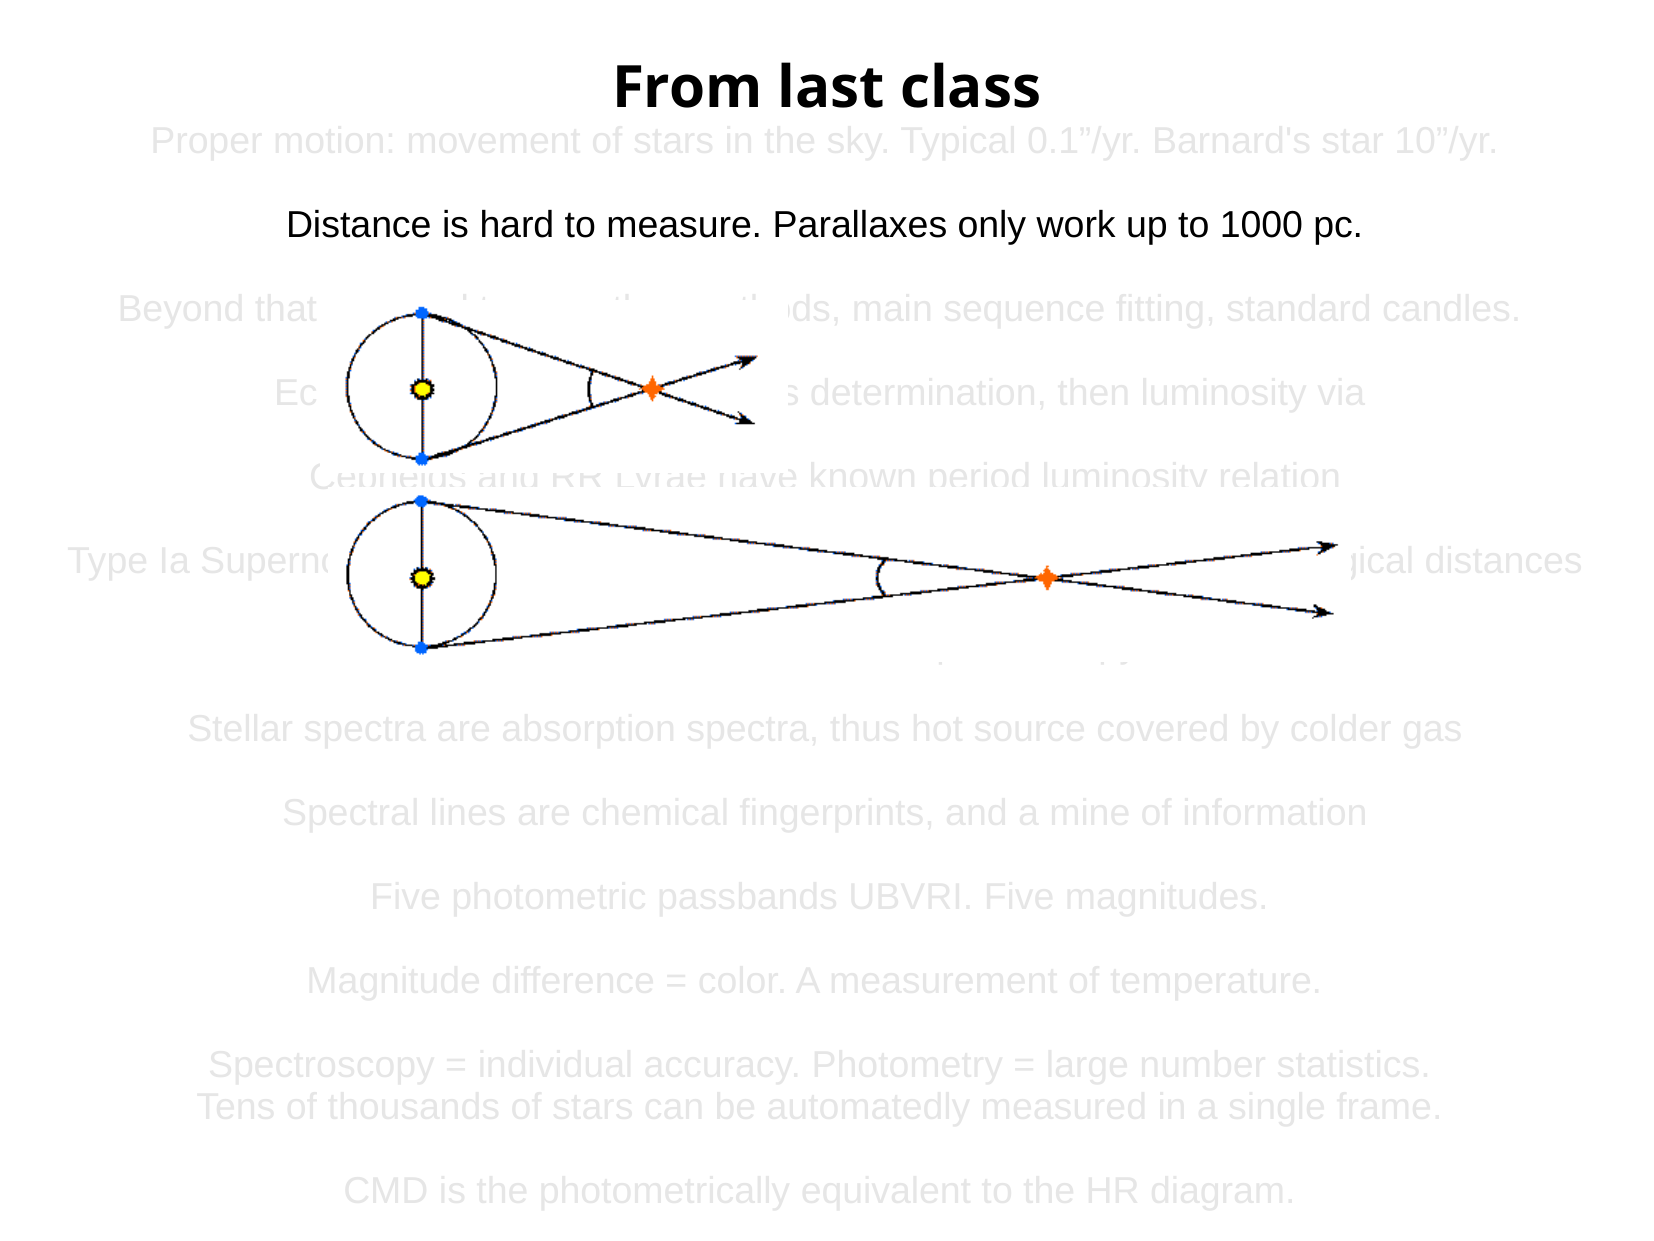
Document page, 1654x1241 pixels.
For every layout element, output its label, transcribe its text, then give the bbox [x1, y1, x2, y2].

text_box Proper motion: movement of stars in the sky. Typical 0.1”/yr. Barnard's star 10”/yr. Distance is hard to measure. Parallaxes only work up to 1000 pc. Beyond that we need to use other methods, main sequence fitting, standard candles. Eclipsing binaries enable radius determination, then luminosity via Cepheids and RR Lyrae have known period luminosity relation Type Ia Supernovae are very luminous standard candles, seen over cosmological distances Kirchhoff's three laws of spectroscopy Stellar spectra are absorption spectra, thus hot source covered by colder gas Spectral lines are chemical fingerprints, and a mine of information Five photometric passbands UBVRI. Five magnitudes. Magnitude difference = color. A measurement of temperature. Spectroscopy = individual accuracy. Photometry = large number statistics. Tens of thousands of stars can be automatedly measured in a single frame. CMD is the photometrically equivalent to the HR diagram. [37, 112, 1613, 1241]
picture [320, 300, 788, 473]
picture [328, 487, 1351, 662]
text_box From last class [0, 37, 1654, 121]
